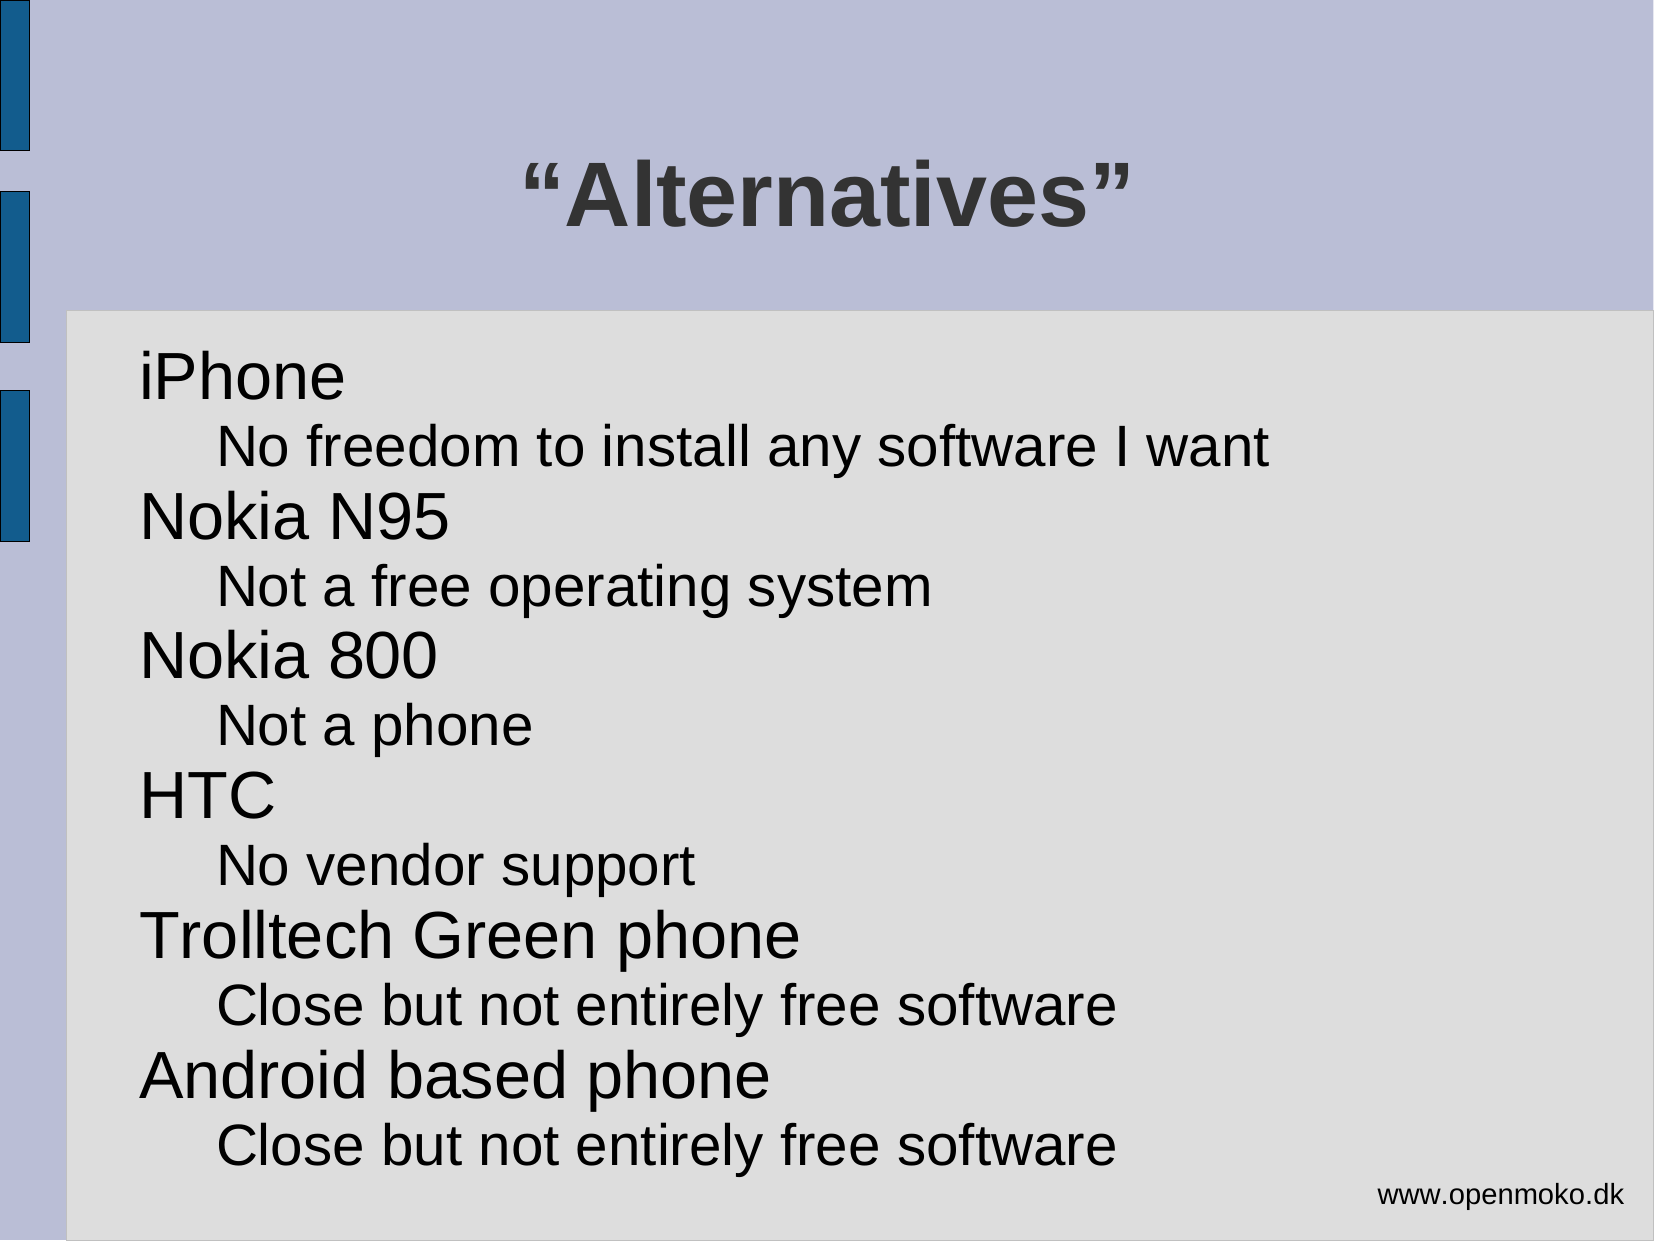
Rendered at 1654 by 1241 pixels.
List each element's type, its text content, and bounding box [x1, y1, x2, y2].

list iPhone No freedom to install any software I want Nokia N95 Not a free operating system Nokia 800 Not a phone HTC No vendor support Trolltech Green phone Close but not entirely free software Android based phone Close but not entirely free software [121, 338, 1534, 1178]
title “Alternatives” [121, 91, 1534, 299]
